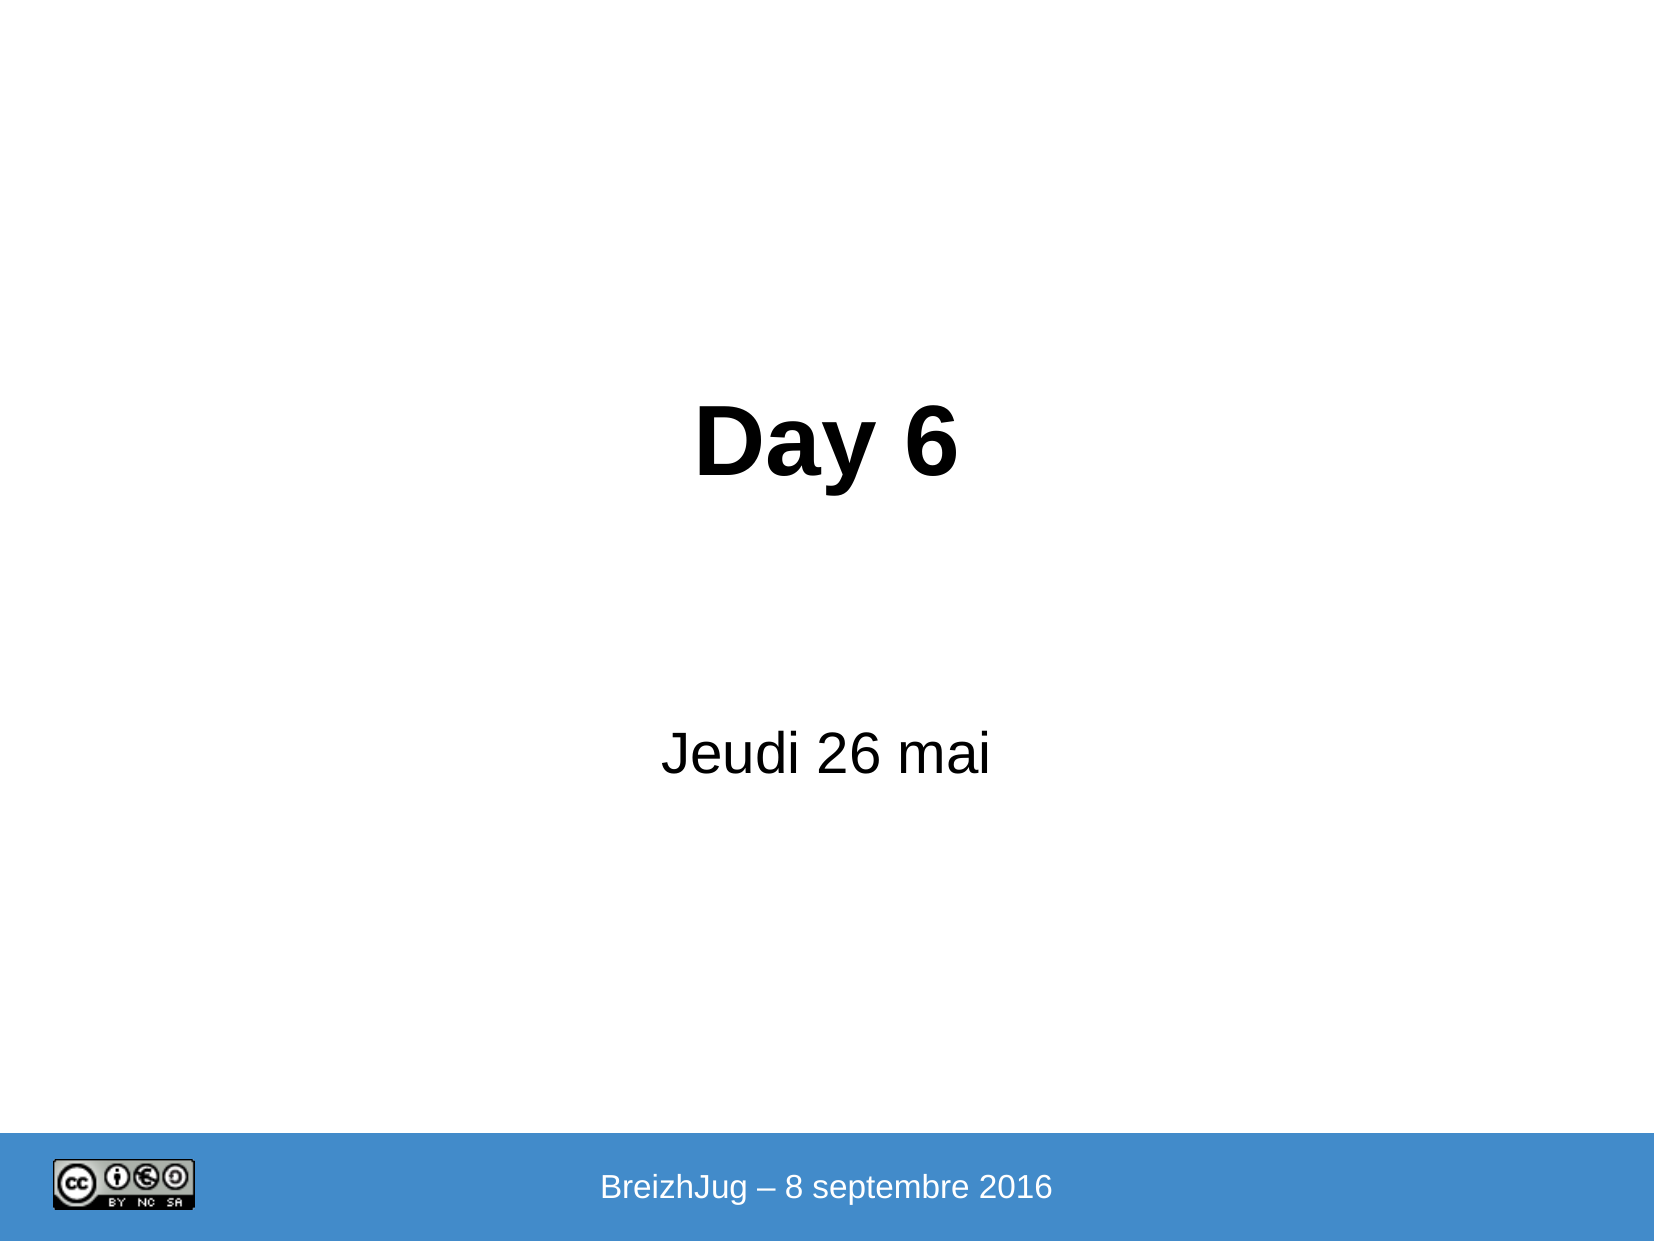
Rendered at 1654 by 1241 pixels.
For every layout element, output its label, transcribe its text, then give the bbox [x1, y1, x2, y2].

picture [53, 1159, 195, 1210]
subtitle Day 6 Jeudi 26 mai [82, 49, 1571, 1010]
